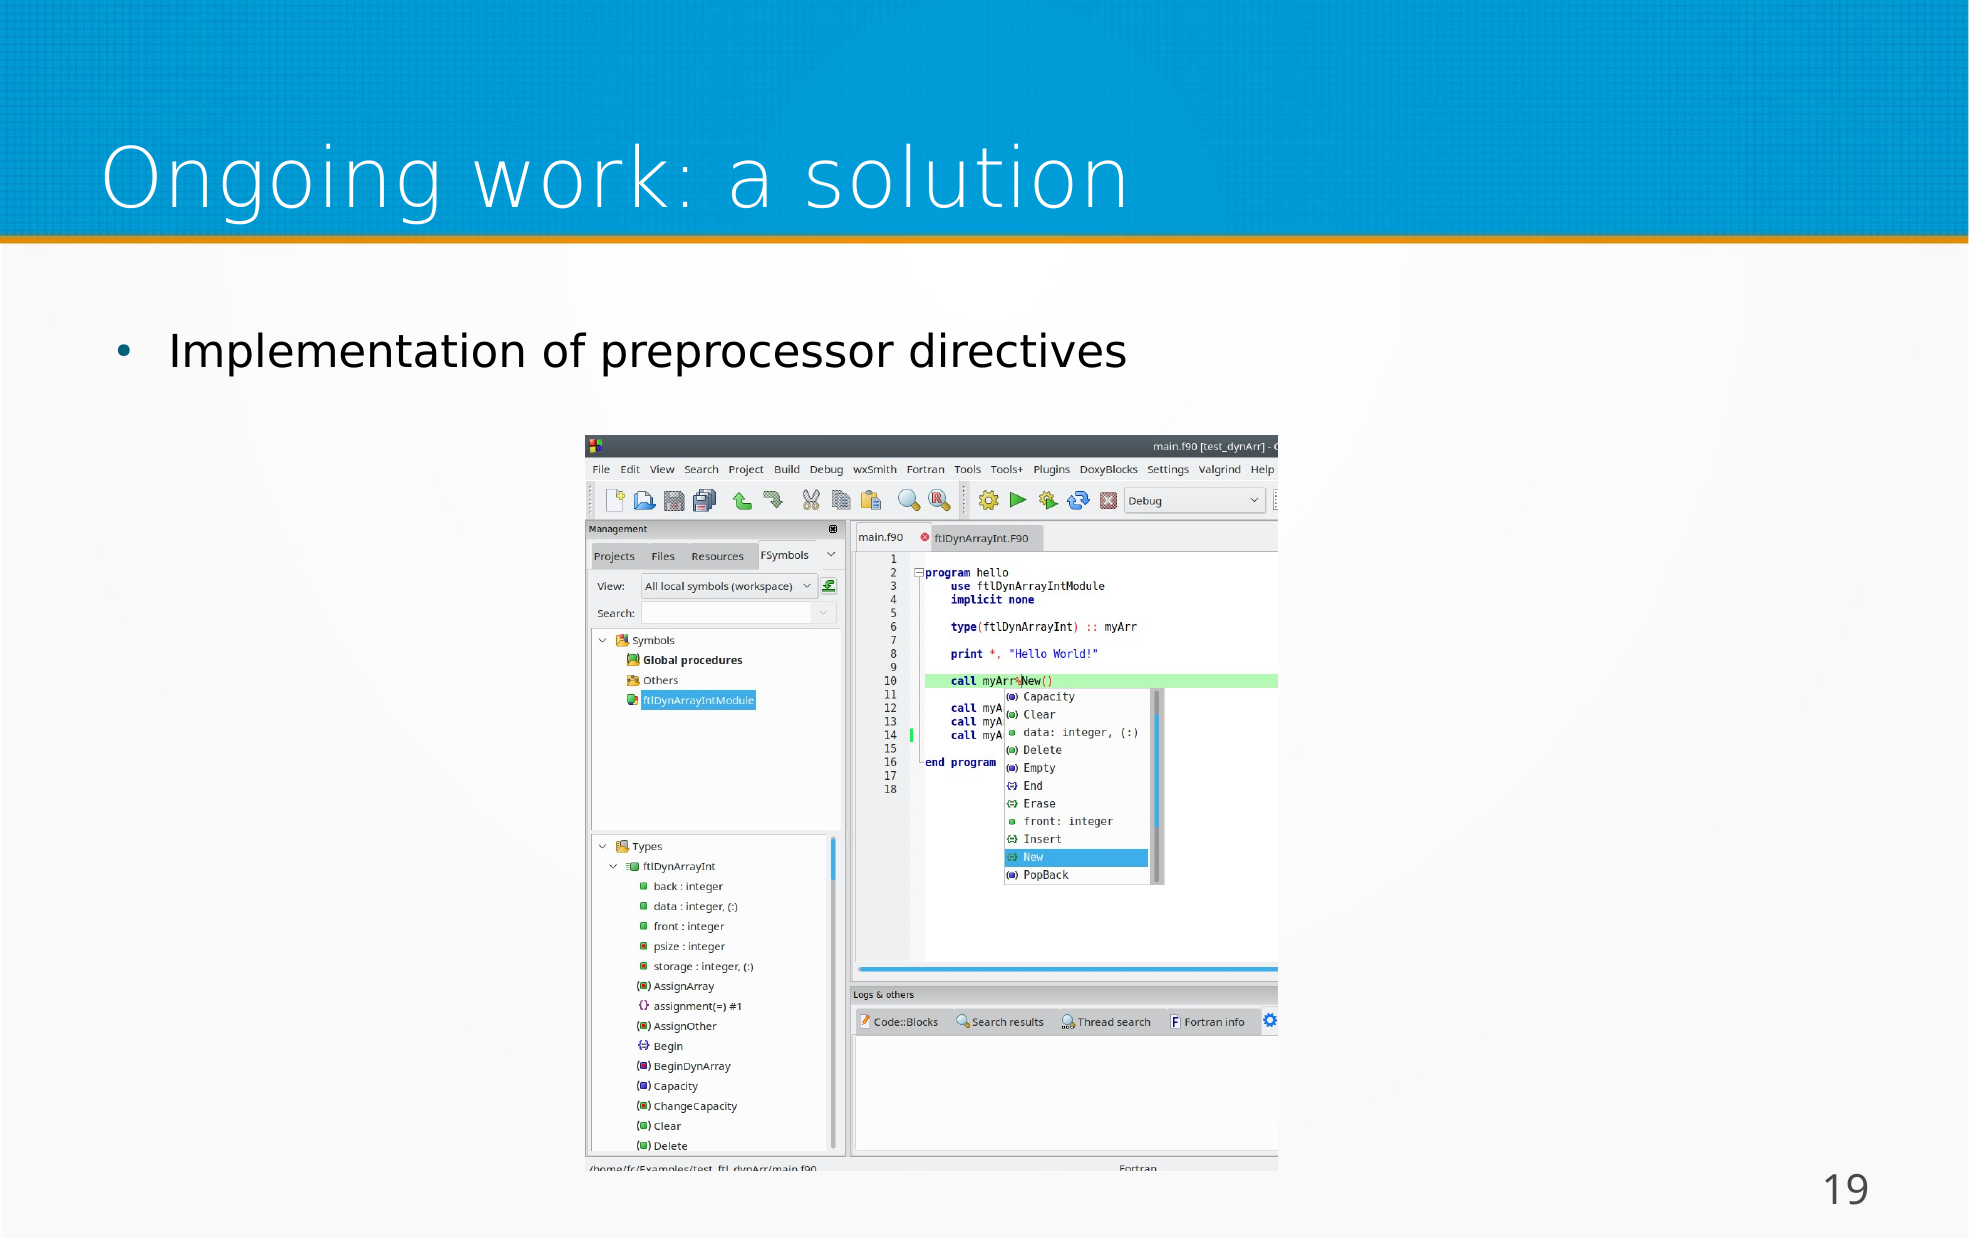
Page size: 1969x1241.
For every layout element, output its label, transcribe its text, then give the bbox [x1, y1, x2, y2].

list Implementation of preprocessor directives [98, 243, 1306, 379]
title Ongoing work: a solution [98, 19, 1870, 227]
picture [0, 233, 1969, 1241]
